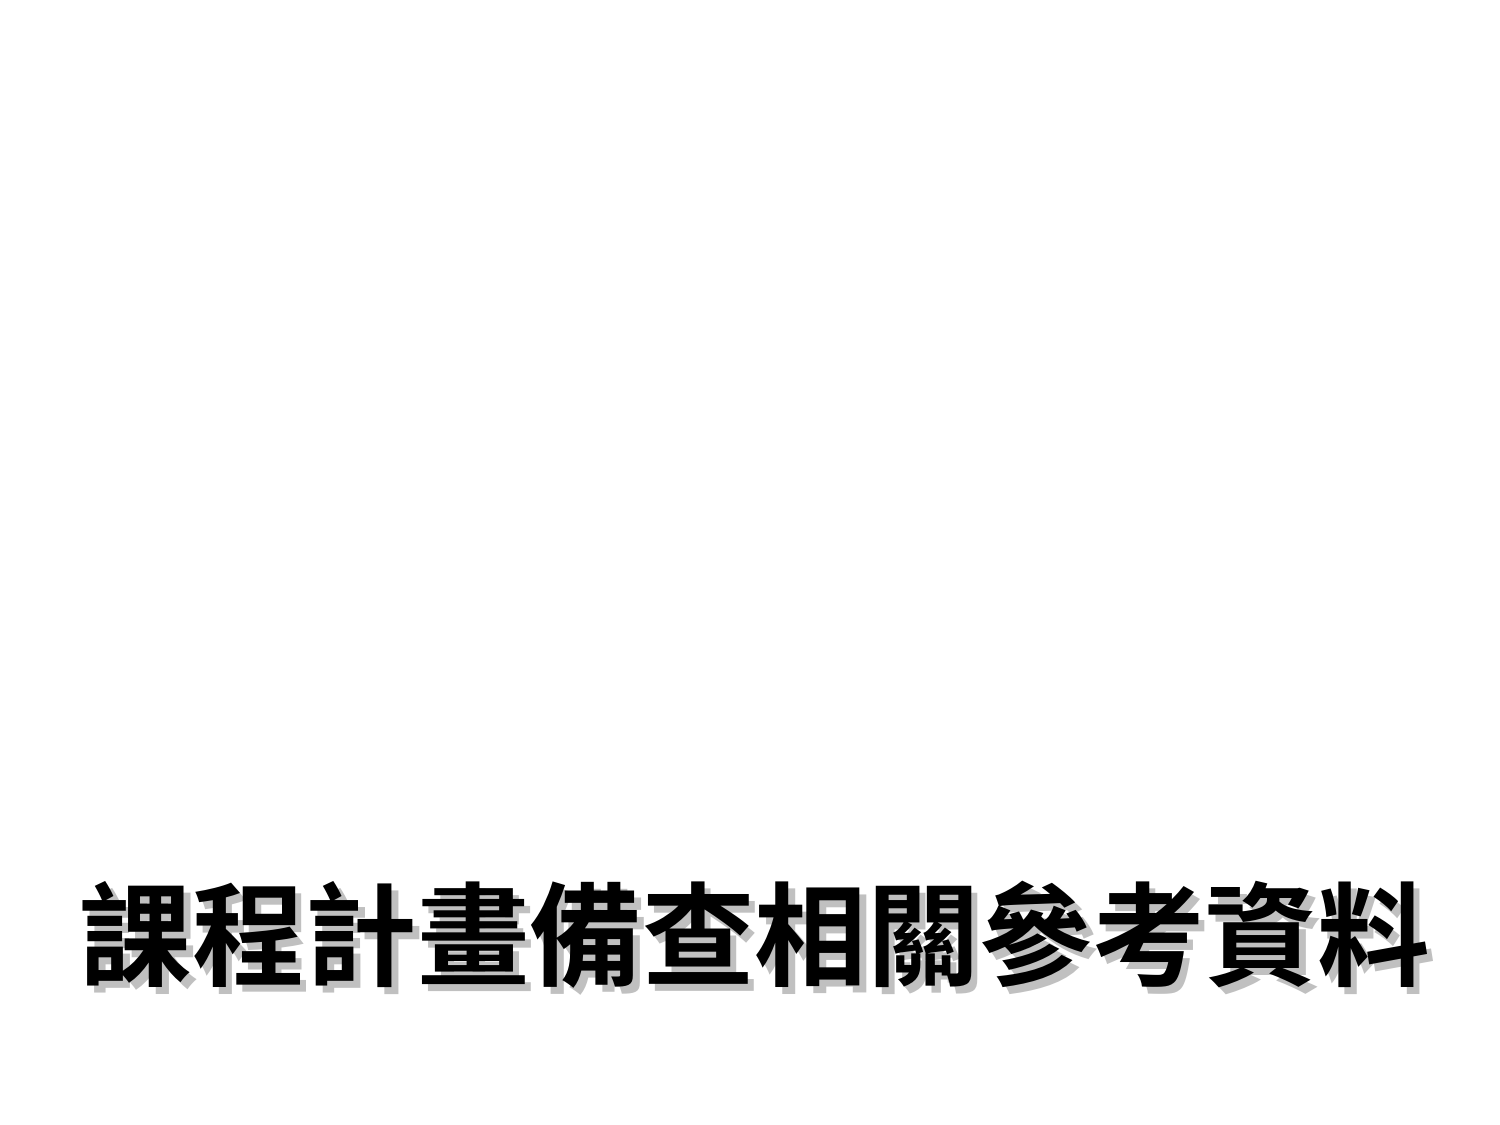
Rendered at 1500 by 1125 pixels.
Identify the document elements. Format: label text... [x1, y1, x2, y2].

text_box 課程計畫備查相關參考資料 [65, 858, 1445, 1008]
